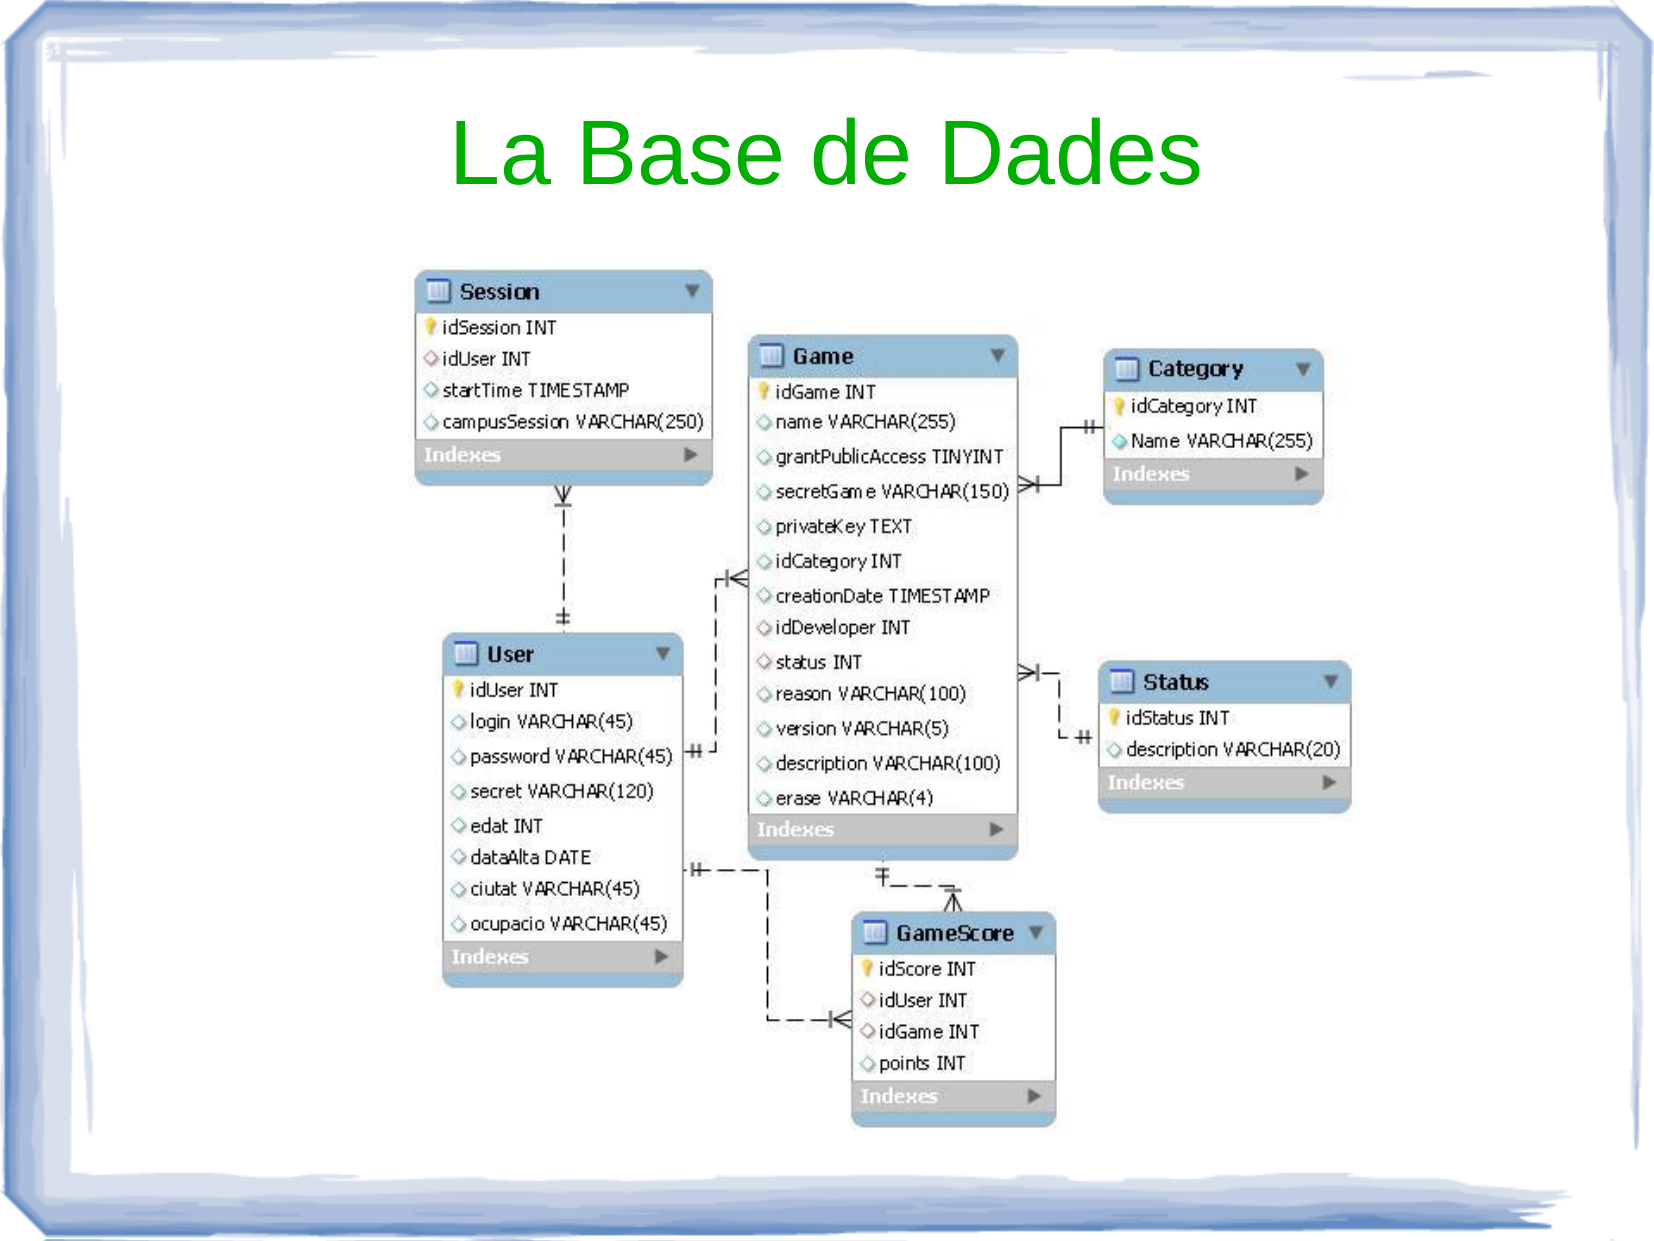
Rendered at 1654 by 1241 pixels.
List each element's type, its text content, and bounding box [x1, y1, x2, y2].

picture [0, 0, 1654, 1241]
title La Base de Dades [82, 56, 1571, 250]
